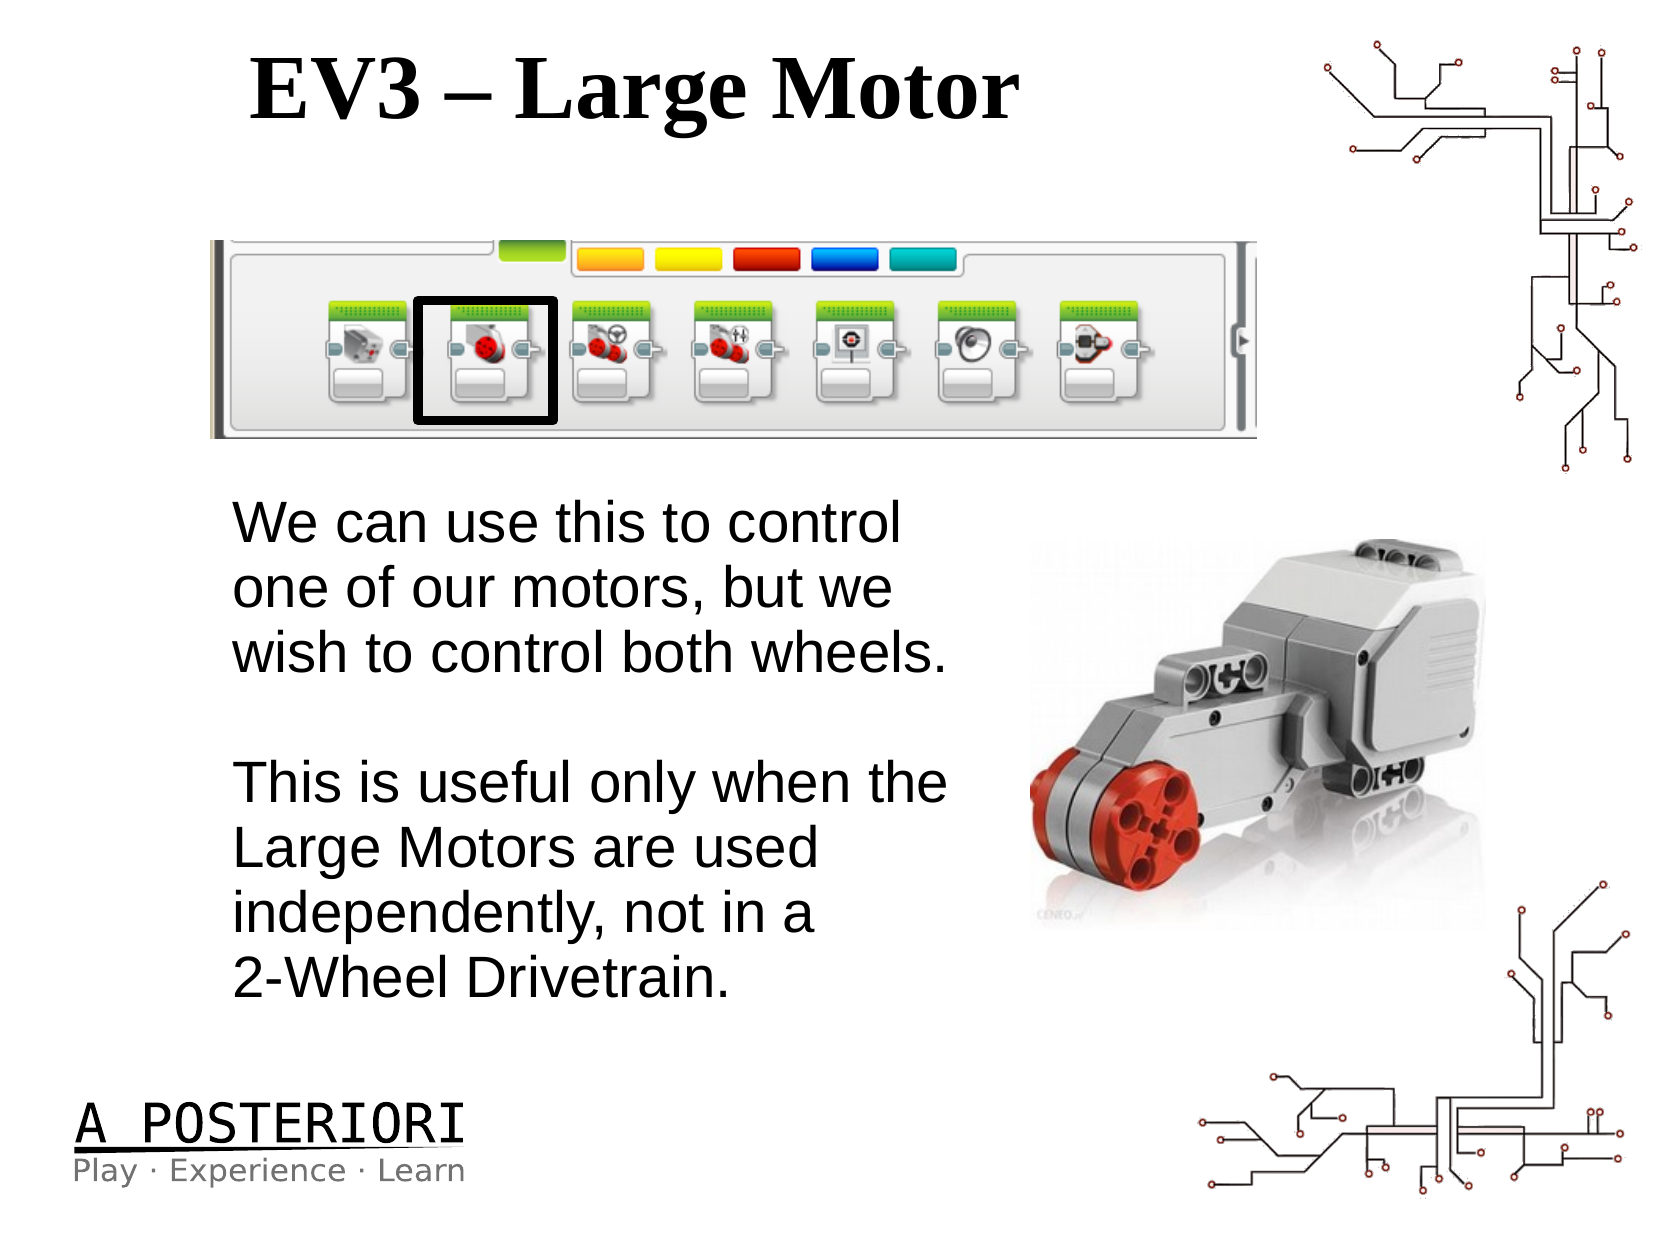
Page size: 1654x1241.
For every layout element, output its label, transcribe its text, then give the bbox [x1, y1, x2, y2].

title EV3 – Large Motor [11, 0, 1261, 190]
text_box We can use this to control one of our motors, but we wish to control both wheels. This is useful only when the Large Motors are used independently, not in a 2-Wheel Drivetrain. [217, 482, 1028, 1016]
picture [1305, 35, 1643, 496]
picture [210, 240, 1257, 439]
picture [73, 1101, 466, 1189]
picture [1030, 539, 1636, 1201]
